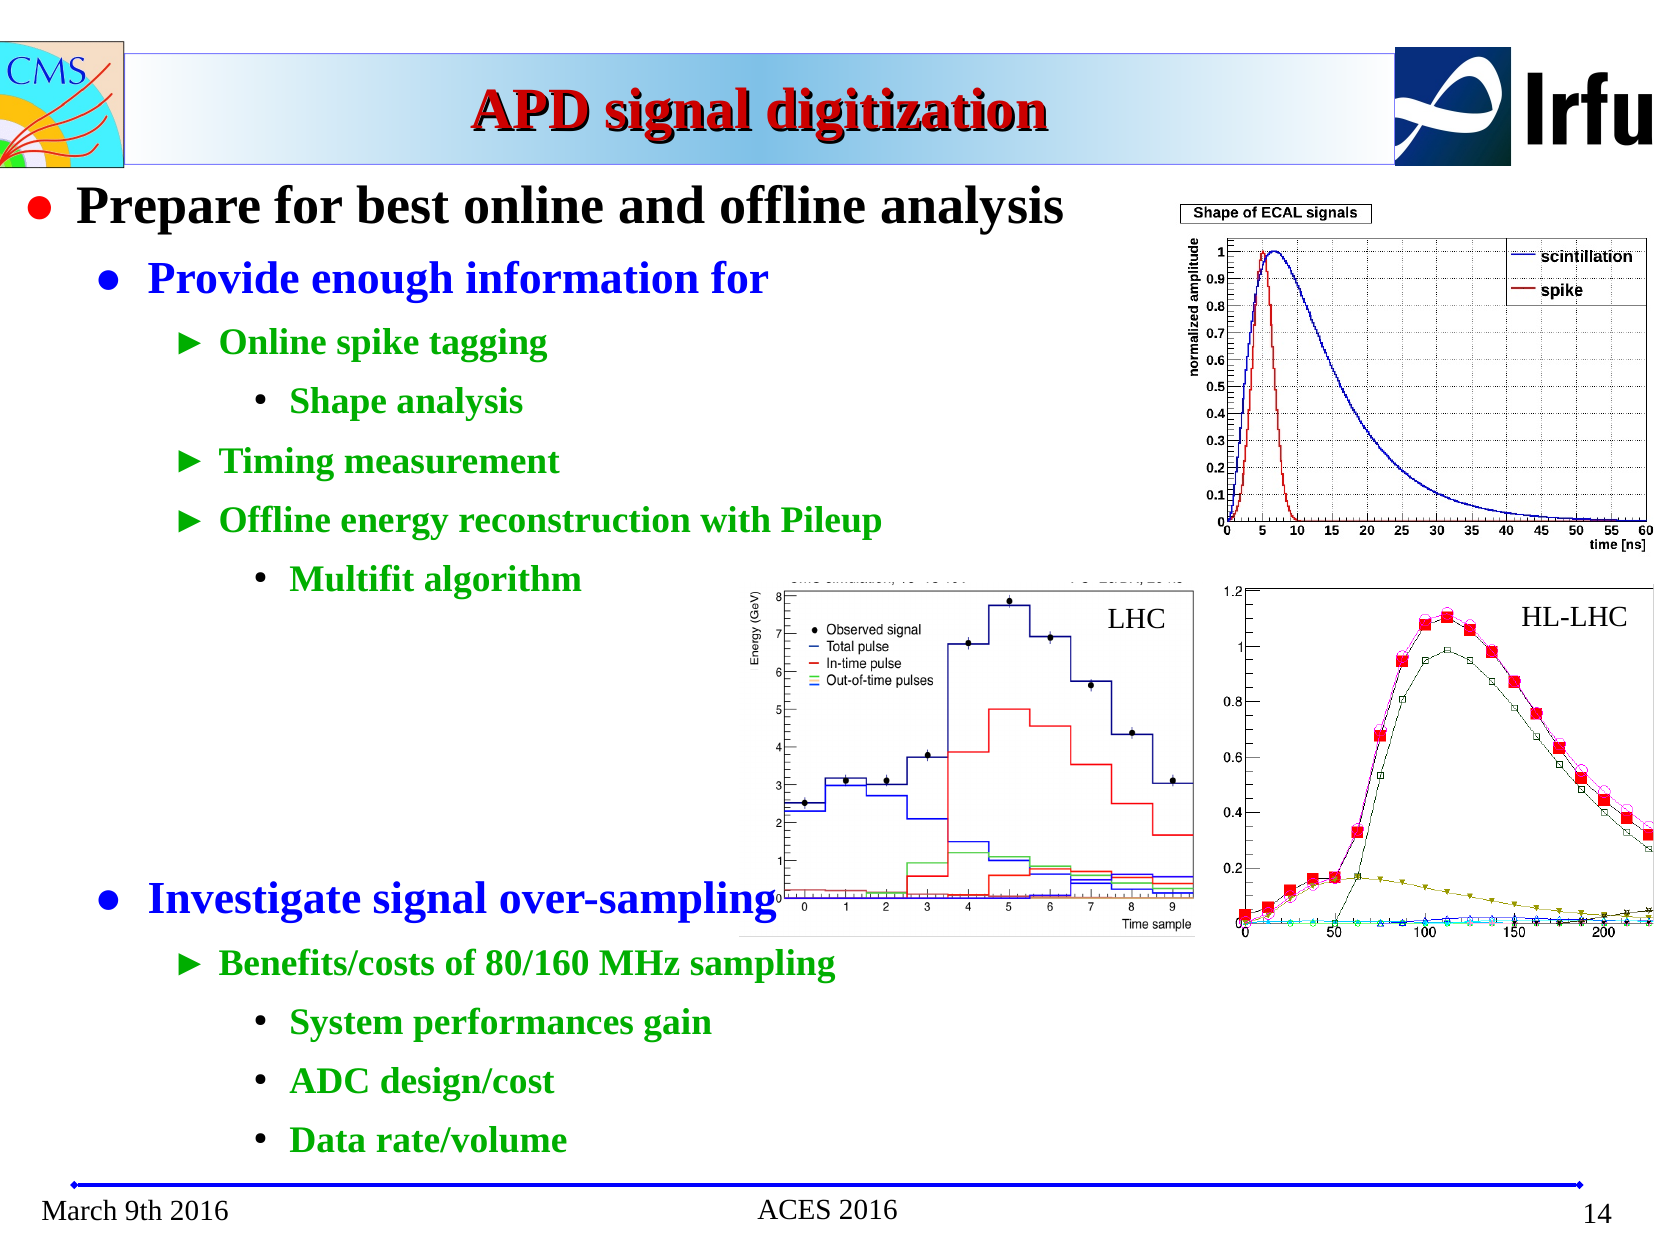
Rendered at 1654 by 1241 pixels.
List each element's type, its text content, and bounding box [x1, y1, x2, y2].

picture [1195, 584, 1654, 940]
text_box HL-LHC [1506, 592, 1644, 650]
picture [1175, 202, 1654, 557]
list Prepare for best online and offline analysis Provide enough information for Online spike tagging Shape analysis Timing measurement Offline energy reconstruction with Pileup Multifit algorithm Investigate signal over-sampling Benefits/costs of 80/160 MHz sampling System performances gain ADC design/cost Data rate/volume [5, 174, 1495, 1185]
picture [0, 40, 125, 169]
text_box LHC [1092, 595, 1198, 646]
title APD signal digitization [124, 53, 1396, 165]
picture [1395, 47, 1653, 166]
